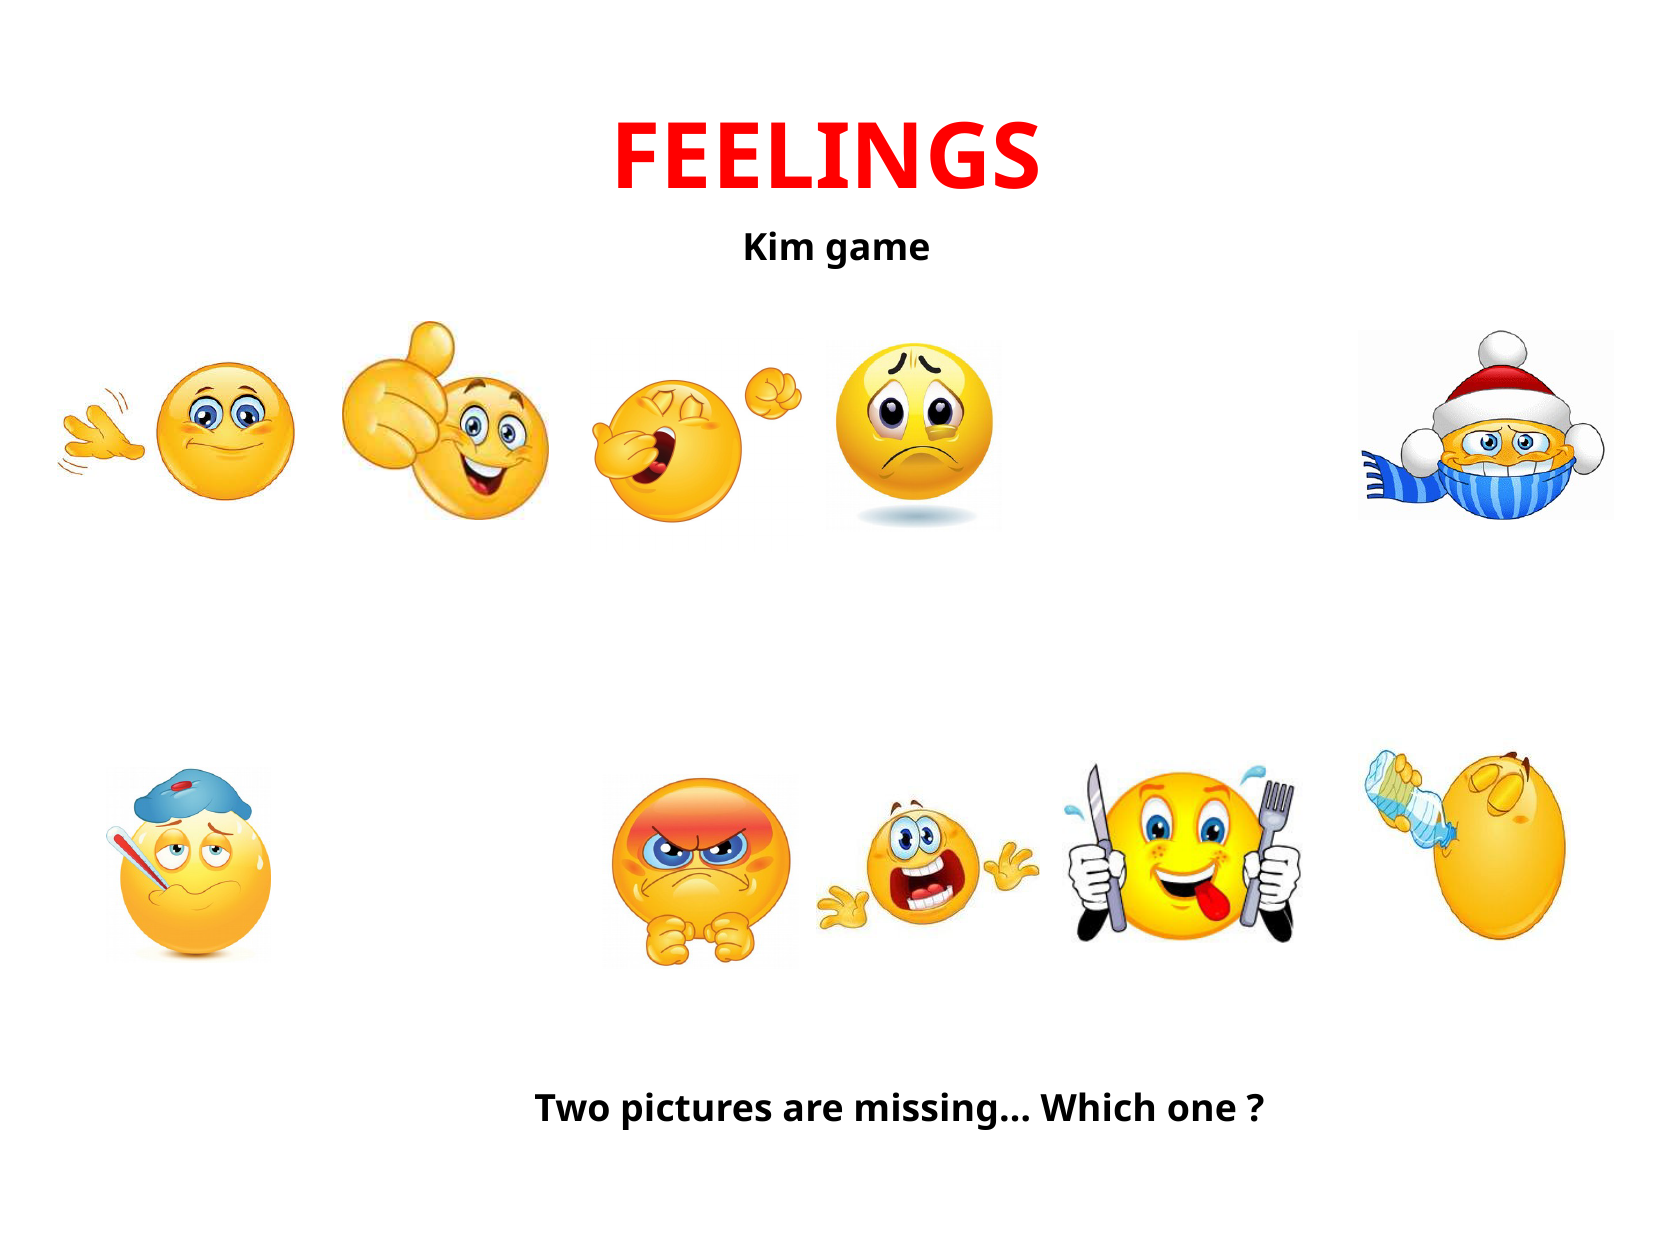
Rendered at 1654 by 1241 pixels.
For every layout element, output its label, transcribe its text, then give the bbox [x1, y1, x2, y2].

picture [1358, 330, 1614, 520]
picture [826, 340, 1002, 532]
picture [57, 354, 296, 508]
text_box Kim game [649, 212, 1087, 274]
picture [1062, 760, 1304, 945]
picture [602, 774, 799, 969]
picture [1358, 738, 1571, 951]
picture [342, 321, 549, 520]
picture [106, 767, 271, 963]
picture [816, 786, 1040, 945]
title FEELINGS [82, 49, 1571, 257]
picture [590, 338, 804, 552]
text_box Two pictures are missing… Which one ? [519, 1073, 1323, 1182]
